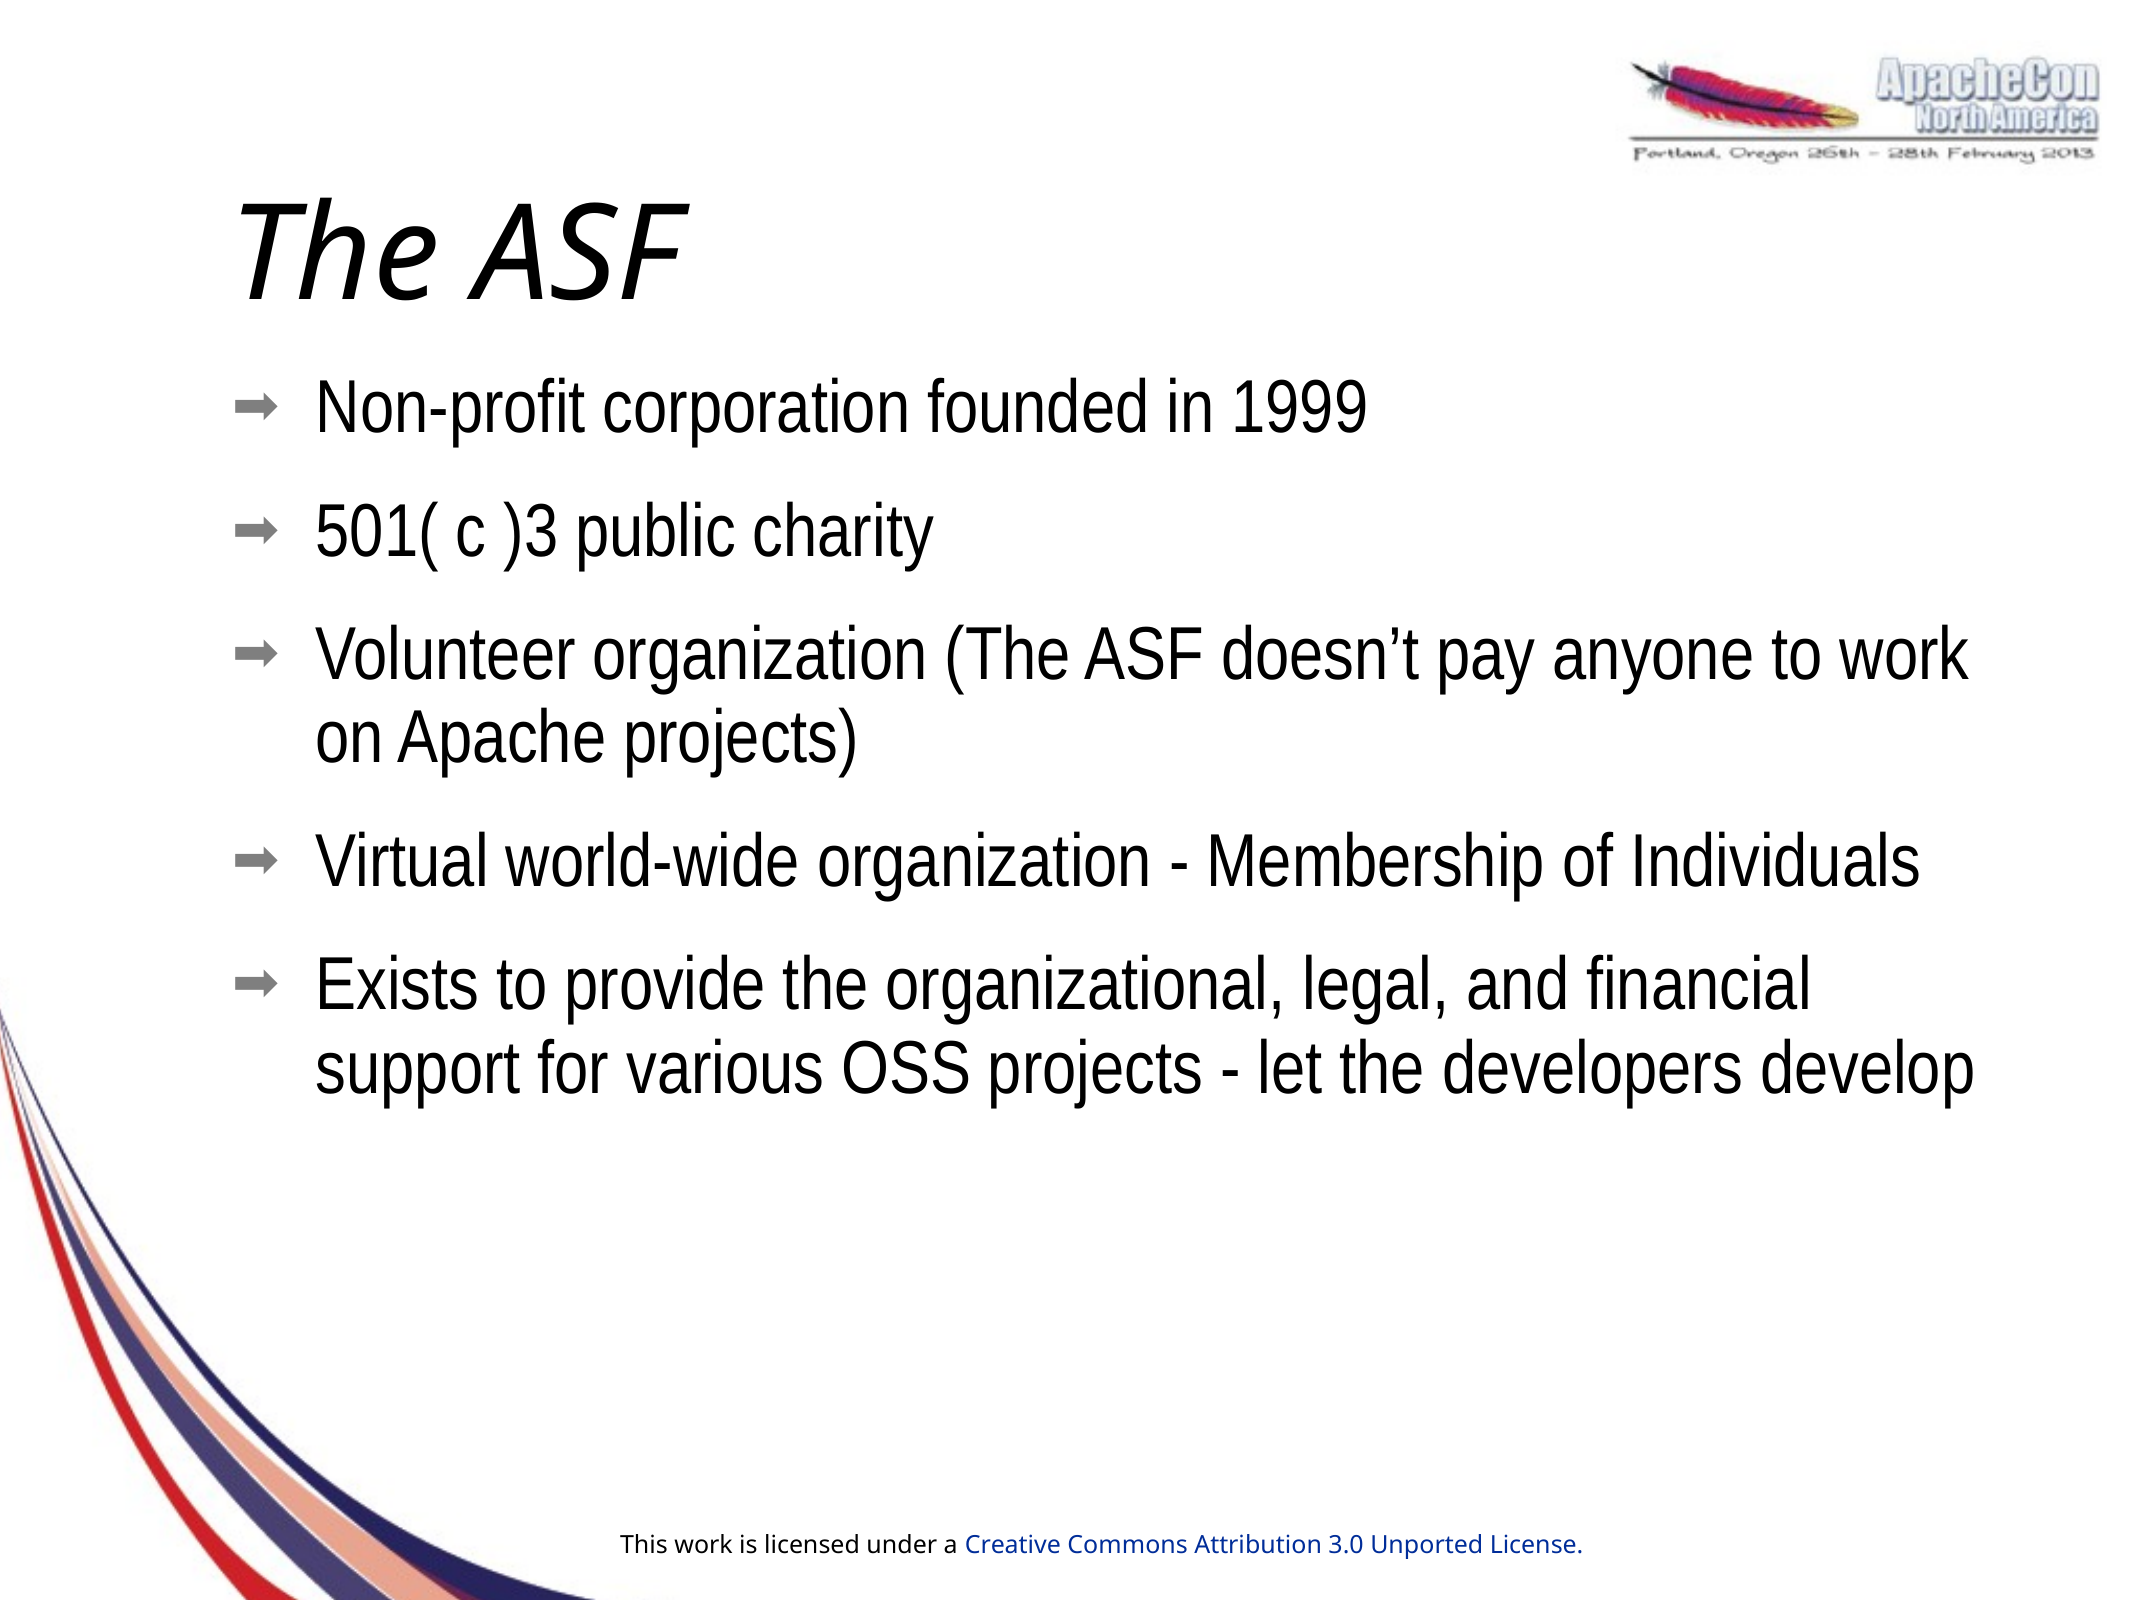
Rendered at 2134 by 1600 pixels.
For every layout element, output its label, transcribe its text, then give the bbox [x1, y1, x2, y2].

picture [0, 8, 2127, 1600]
title The ASF [229, 143, 1982, 366]
list Non-profit corporation founded in 1999 501( c )3 public charity Volunteer organization (The ASF doesn’t pay anyone to work on Apache projects) Virtual world-wide organization - Membership of Individuals Exists to provide the organizational, legal, and financial support for various OSS projects - let the developers develop [228, 365, 1981, 1533]
text_box This work is licensed under a Creative Commons Attribution 3.0 Unported License. [472, 1533, 1733, 1574]
